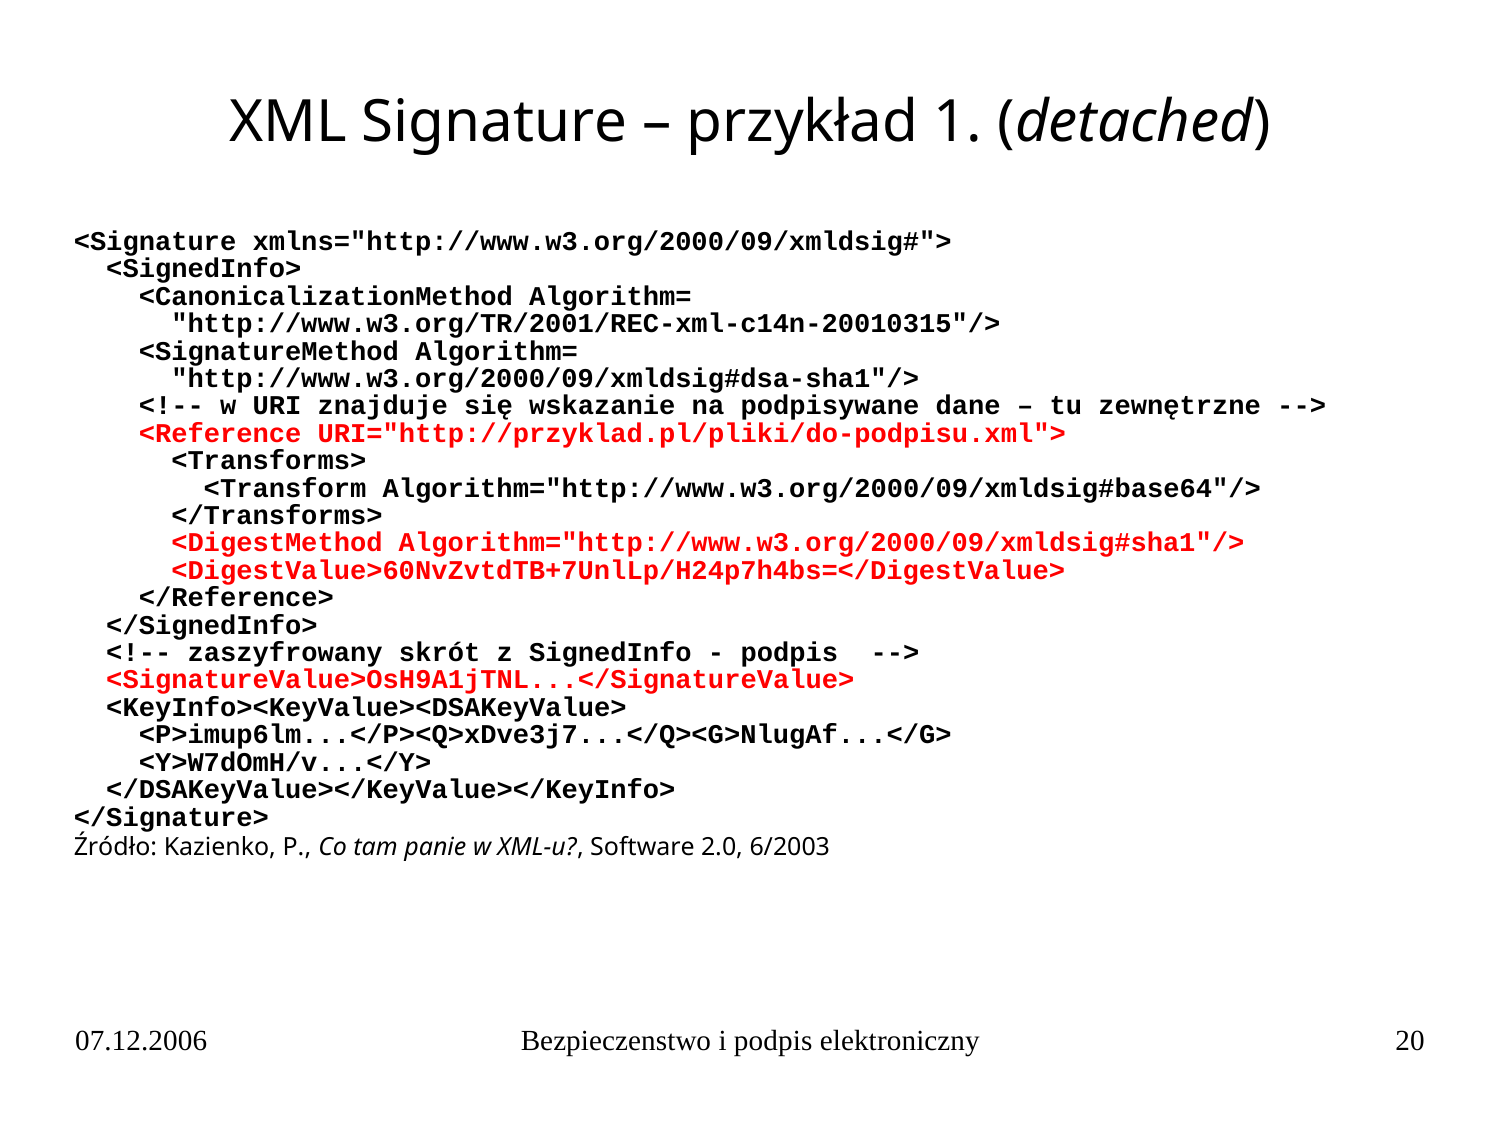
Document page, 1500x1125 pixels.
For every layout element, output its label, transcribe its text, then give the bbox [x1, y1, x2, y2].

title XML Signature – przykład 1. (detached) [112, 50, 1388, 188]
list <Signature xmlns="http://www.w3.org/2000/09/xmldsig#"> <SignedInfo> <CanonicalizationMethod Algorithm= "http://www.w3.org/TR/2001/REC-xml-c14n-20010315"/> <SignatureMethod Algorithm= "http://www.w3.org/2000/09/xmldsig#dsa-sha1"/> <!-- w URI znajduje się wskazanie na podpisywane dane – tu zewnętrzne --> <Reference URI="http://przyklad.pl/pliki/do-podpisu.xml"> <Transforms> <Transform Algorithm="http://www.w3.org/2000/09/xmldsig#base64"/> </Transforms> <DigestMethod Algorithm="http://www.w3.org/2000/09/xmldsig#sha1"/> <DigestValue>60NvZvtdTB+7UnlLp/H24p7h4bs=</DigestValue> </Reference> </SignedInfo> <!-- zaszyfrowany skrót z SignedInfo - podpis --> <SignatureValue>OsH9A1jTNL...</SignatureValue> <KeyInfo><KeyValue><DSAKeyValue> <P>imup6lm...</P><Q>xDve3j7...</Q><G>NlugAf...</G> <Y>W7dOmH/v...</Y> </DSAKeyValue></KeyValue></KeyInfo> </Signature> Źródło: Kazienko, P., Co tam panie w XML-u?, Software 2.0, 6/2003 [59, 220, 1447, 1034]
